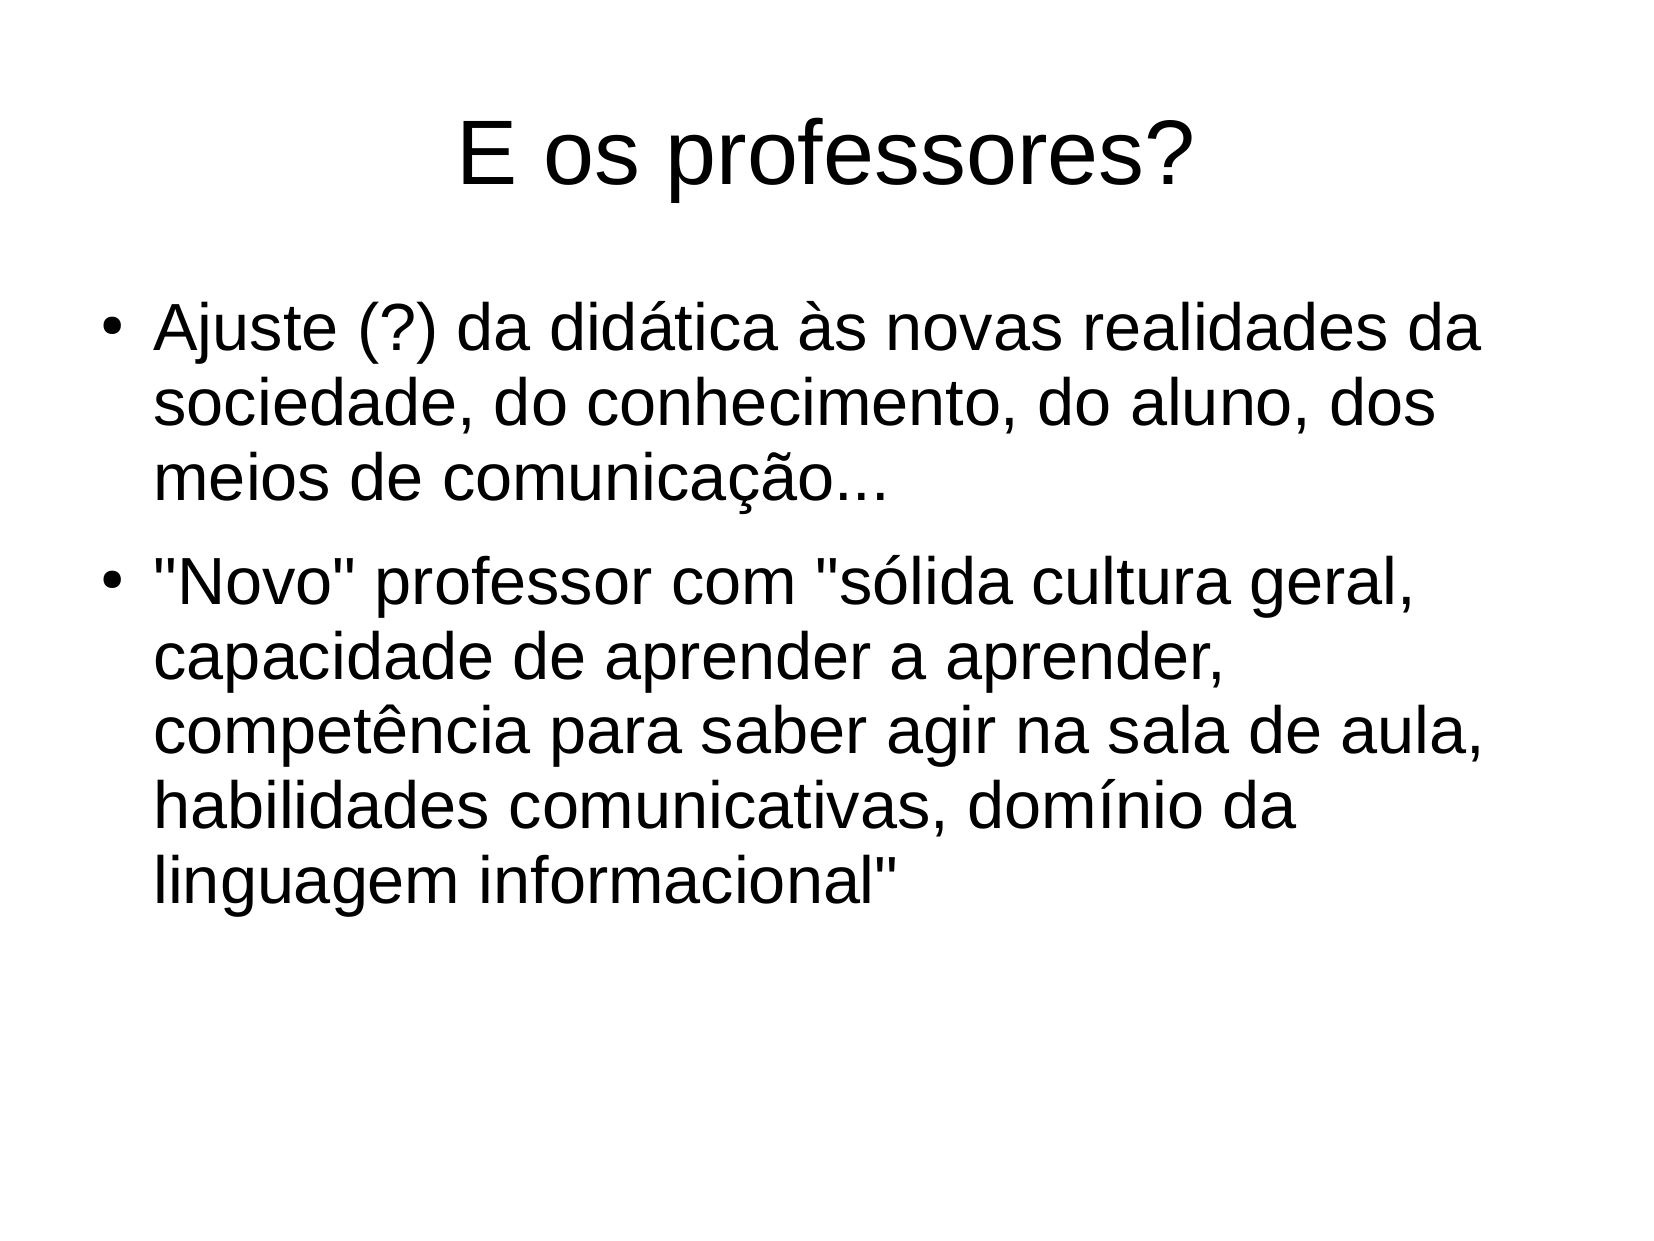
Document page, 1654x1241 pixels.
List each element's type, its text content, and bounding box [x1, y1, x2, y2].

list Ajuste (?) da didática às novas realidades da sociedade, do conhecimento, do aluno, dos meios de comunicação... "Novo" professor com "sólida cultura geral, capacidade de aprender a aprender, competência para saber agir na sala de aula, habilidades comunicativas, domínio da linguagem informacional" [82, 290, 1571, 1157]
title E os professores? [82, 49, 1571, 257]
